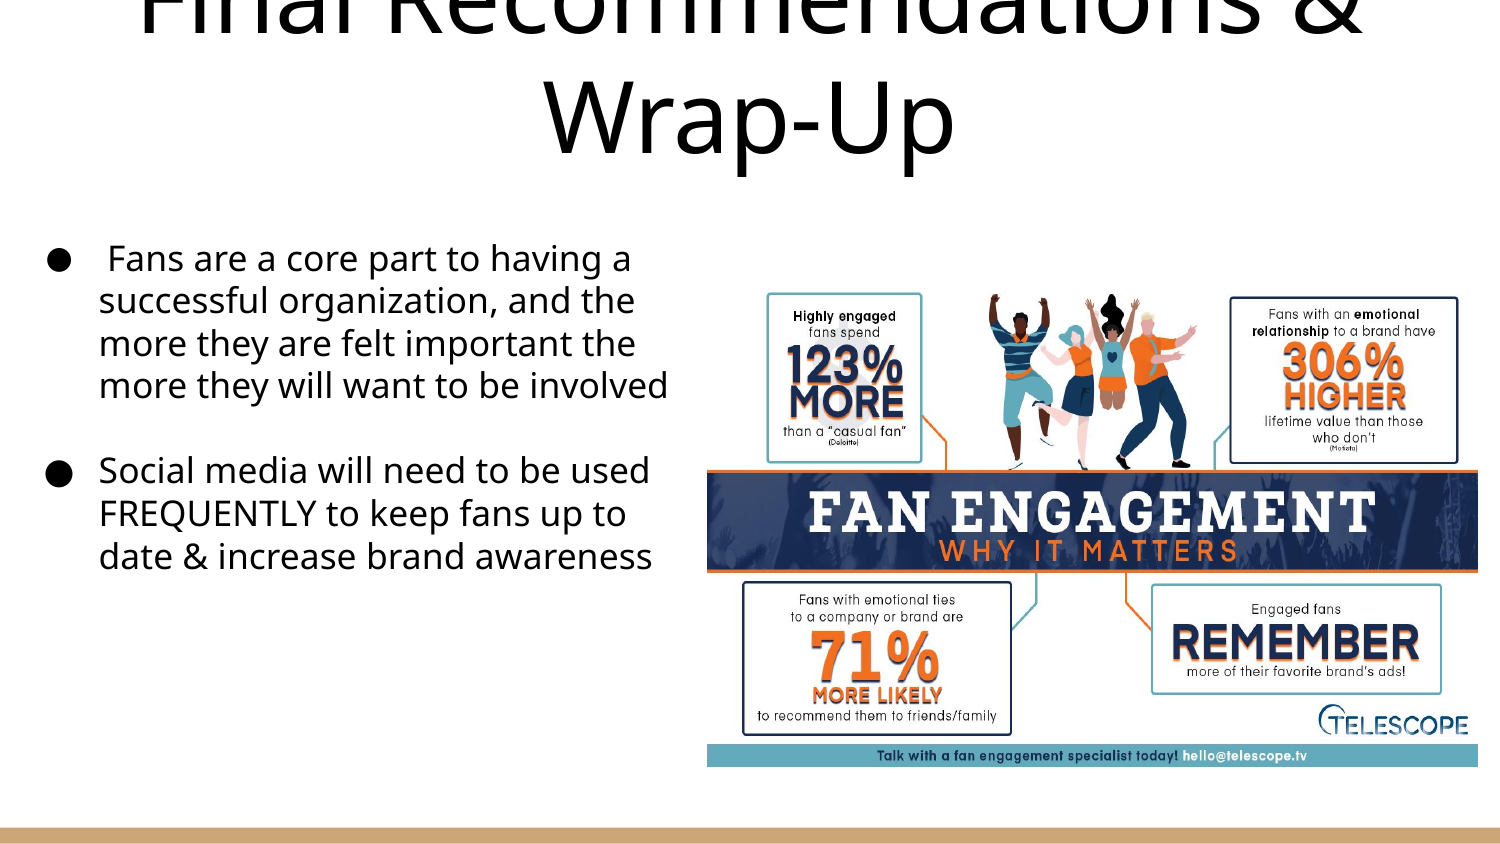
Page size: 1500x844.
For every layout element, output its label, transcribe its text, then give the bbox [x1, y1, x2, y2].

title Final Recommendations & Wrap-Up [51, 51, 1449, 189]
list Fans are a core part to having a successful organization, and the more they are felt important the more they will want to be involved Social media will need to be used FREQUENTLY to keep fans up to date & increase brand awareness [8, 188, 708, 739]
picture [707, 288, 1478, 767]
